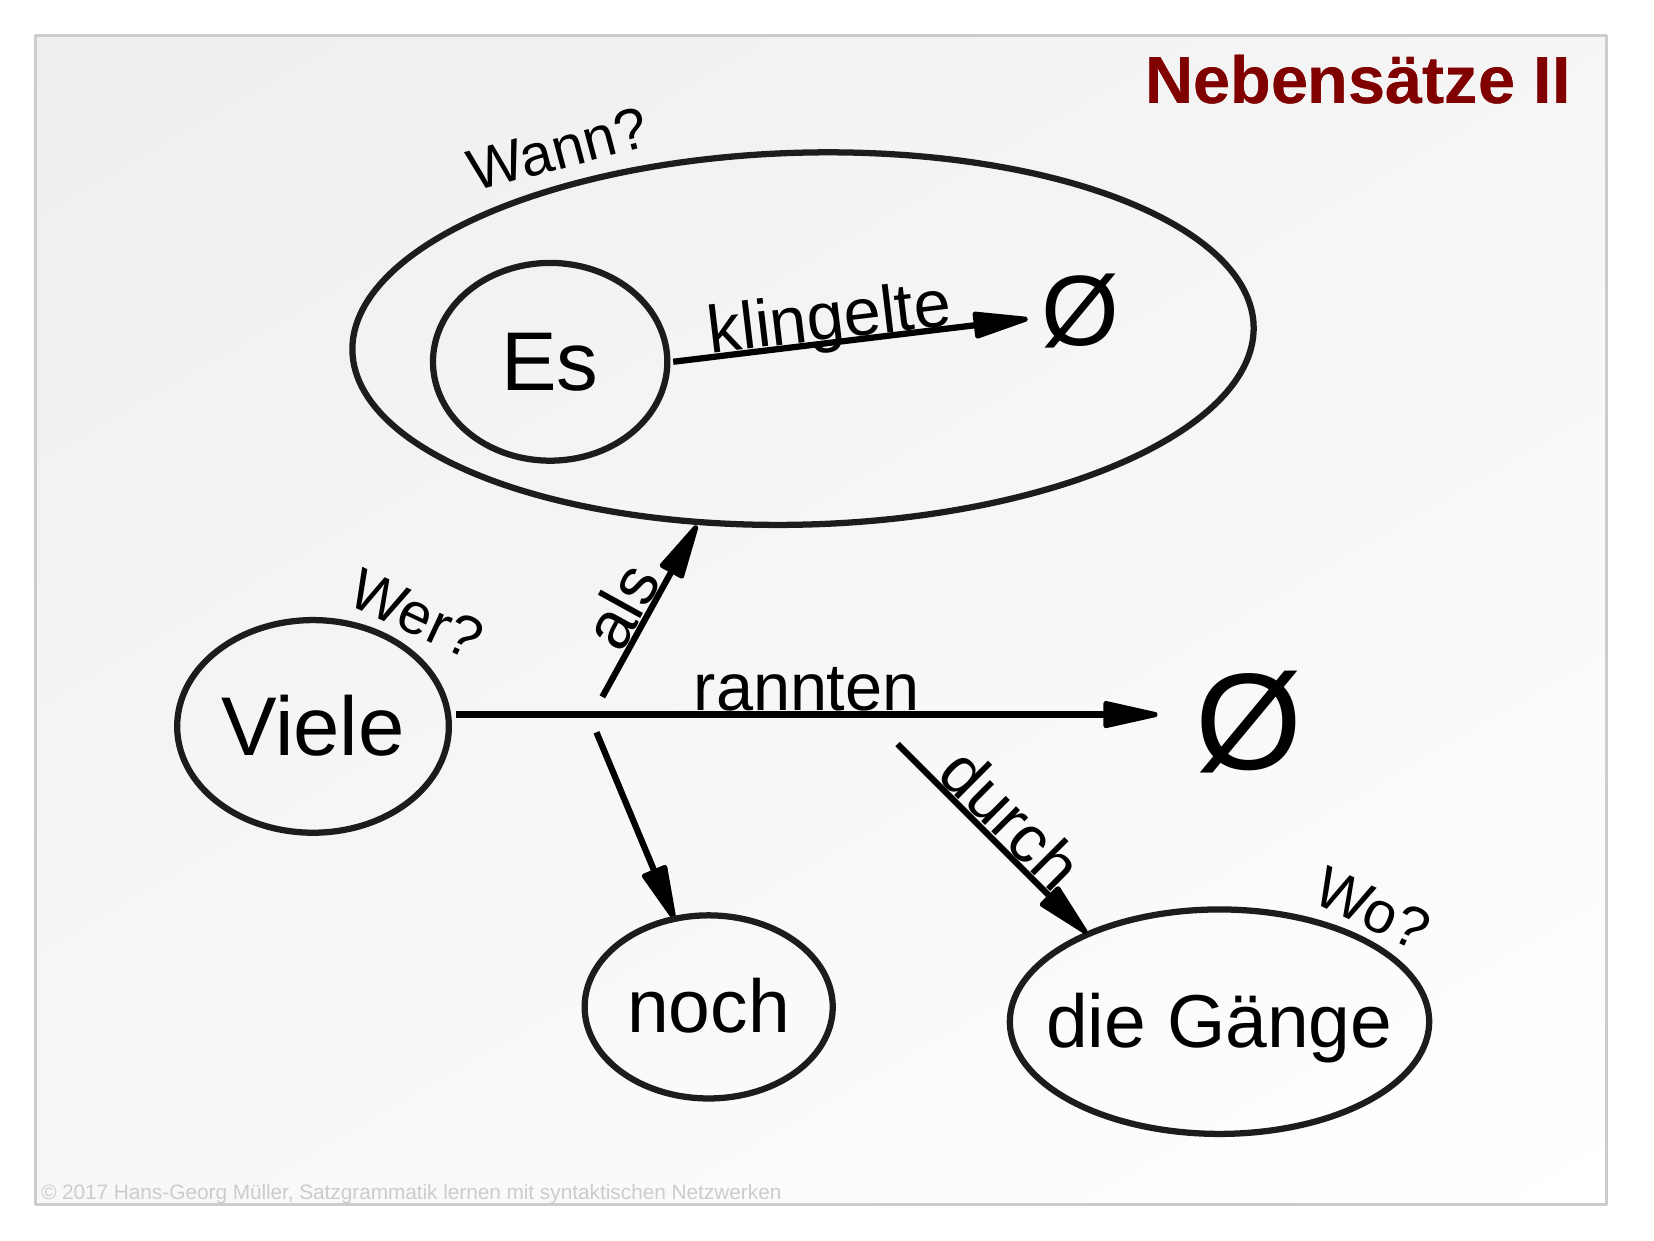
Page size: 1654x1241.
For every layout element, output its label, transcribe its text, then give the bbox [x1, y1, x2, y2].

title Nebensätze II [82, 43, 1572, 193]
text_box Ø [1181, 637, 1336, 807]
text_box Wer? [321, 542, 511, 691]
text_box Es [432, 262, 668, 461]
text_box Wo? [1284, 841, 1472, 993]
text_box Ø [1026, 248, 1134, 375]
text_box Viele [177, 620, 449, 833]
text_box die Gänge [1009, 909, 1430, 1134]
text_box Wann? [445, 70, 733, 278]
text_box noch [584, 915, 833, 1099]
